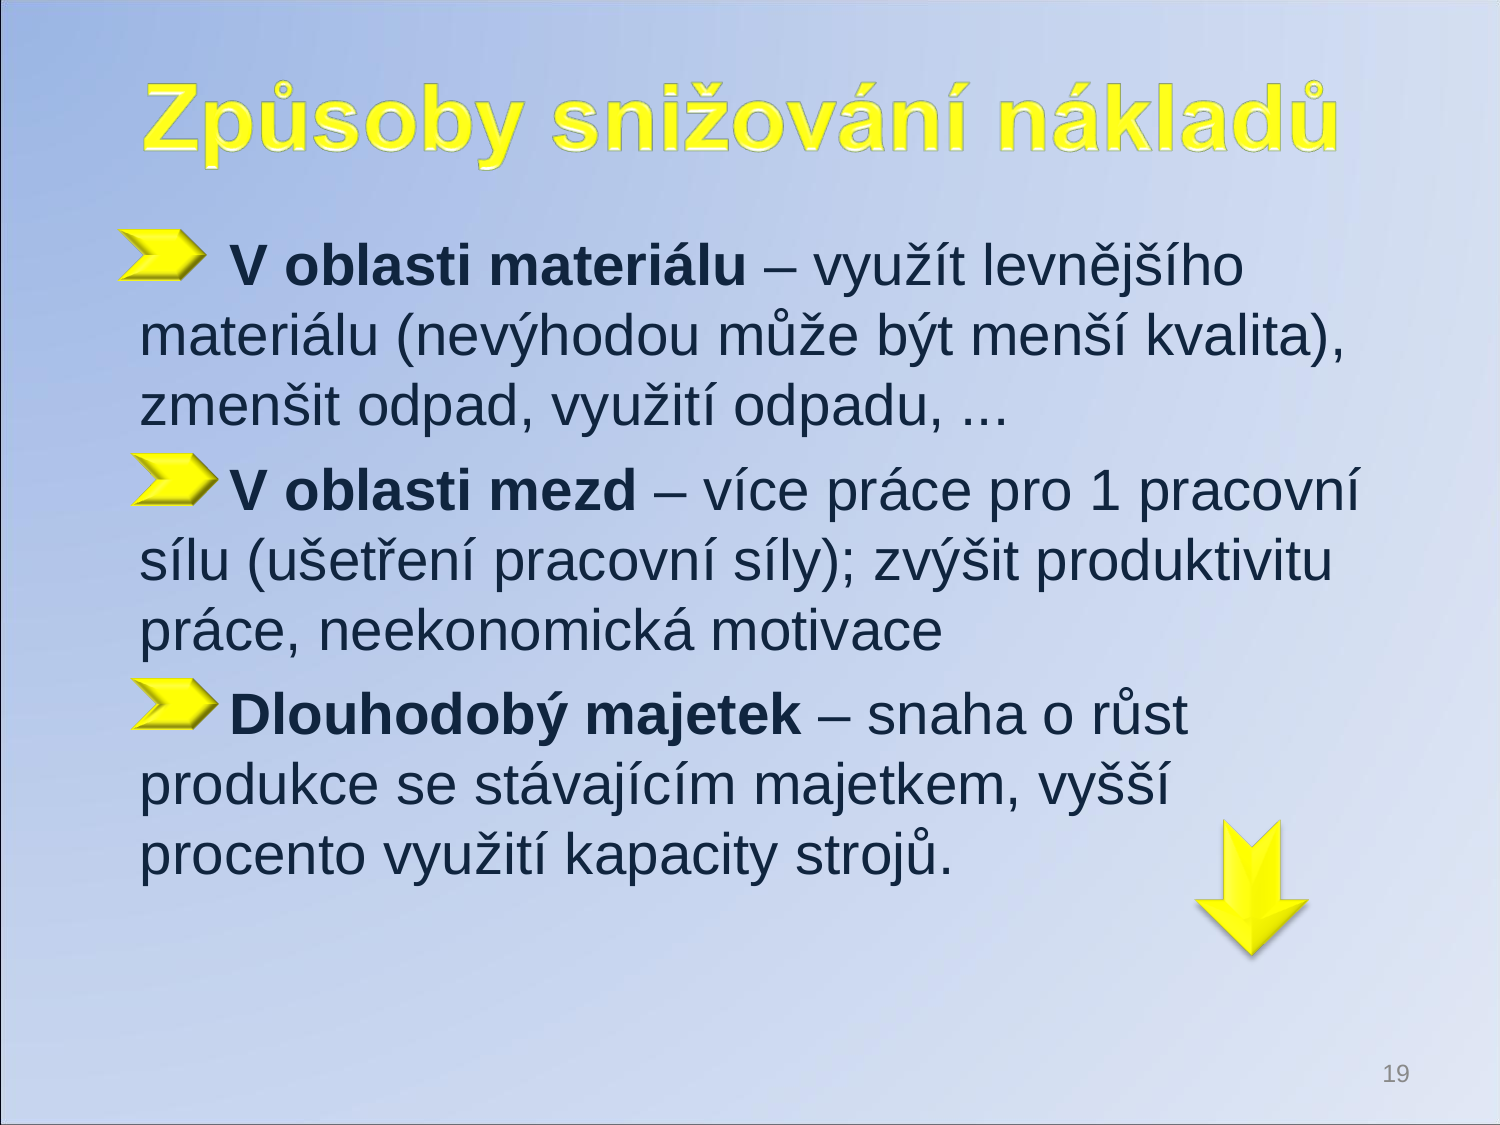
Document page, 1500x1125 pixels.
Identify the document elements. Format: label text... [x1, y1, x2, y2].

picture [0, 0, 1500, 1125]
text_box <číslo> [1074, 1042, 1426, 1103]
list V oblasti materiálu – využít levnějšího materiálu (nevýhodou může být menší kvalita), zmenšit odpad, využití odpadu, ... V oblasti mezd – více práce pro 1 pracovní sílu (ušetření pracovní síly); zvýšit produktivitu práce, neekonomická motivace Dlouhodobý majetek – snaha o růst produkce se stávajícím majetkem, vyšší procento využití kapacity strojů. [64, 220, 1415, 988]
